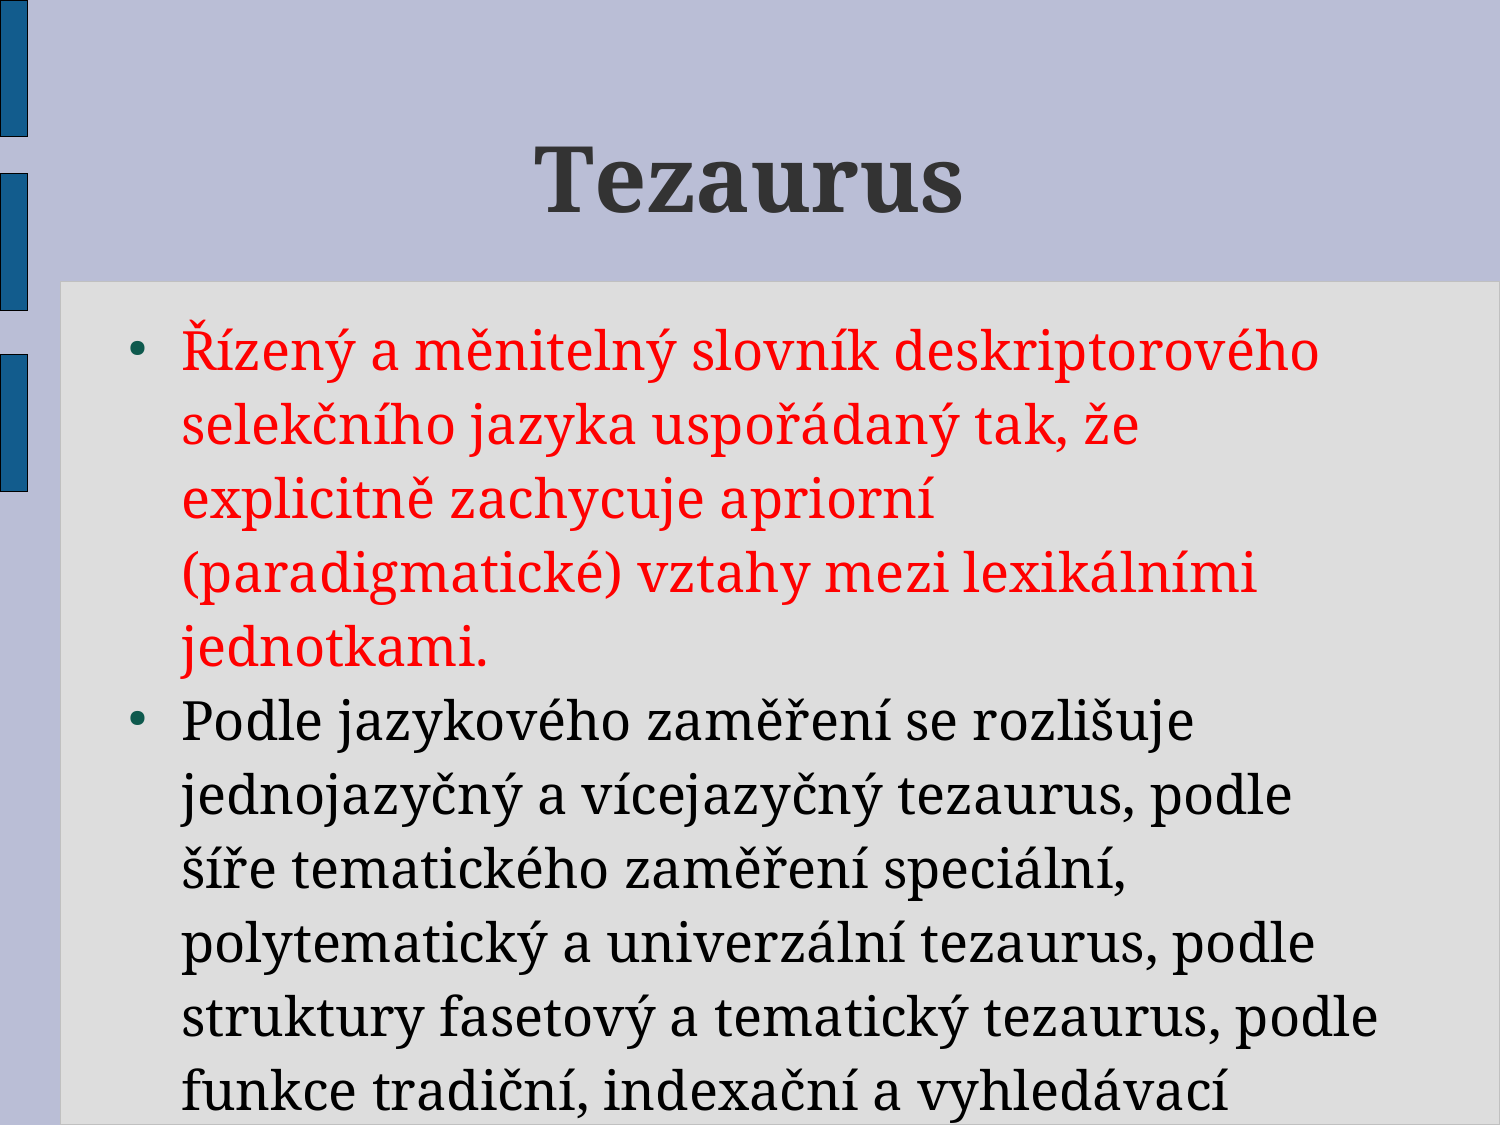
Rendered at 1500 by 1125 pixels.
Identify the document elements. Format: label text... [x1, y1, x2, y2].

title Tezaurus [110, 90, 1392, 264]
list Řízený a měnitelný slovník deskriptorového selekčního jazyka uspořádaný tak, že explicitně zachycuje apriorní (paradigmatické) vztahy mezi lexikálními jednotkami. Podle jazykového zaměření se rozlišuje jednojazyčný a vícejazyčný tezaurus, podle šíře tematického zaměření speciální, polytematický a univerzální tezaurus, podle struktury fasetový a tematický tezaurus, podle funkce tradiční, indexační a vyhledávací tezaurus. Dále se vyčleňuje cílový a zdrojový tezaurus. (výklad TDKIV) [110, 312, 1392, 1108]
